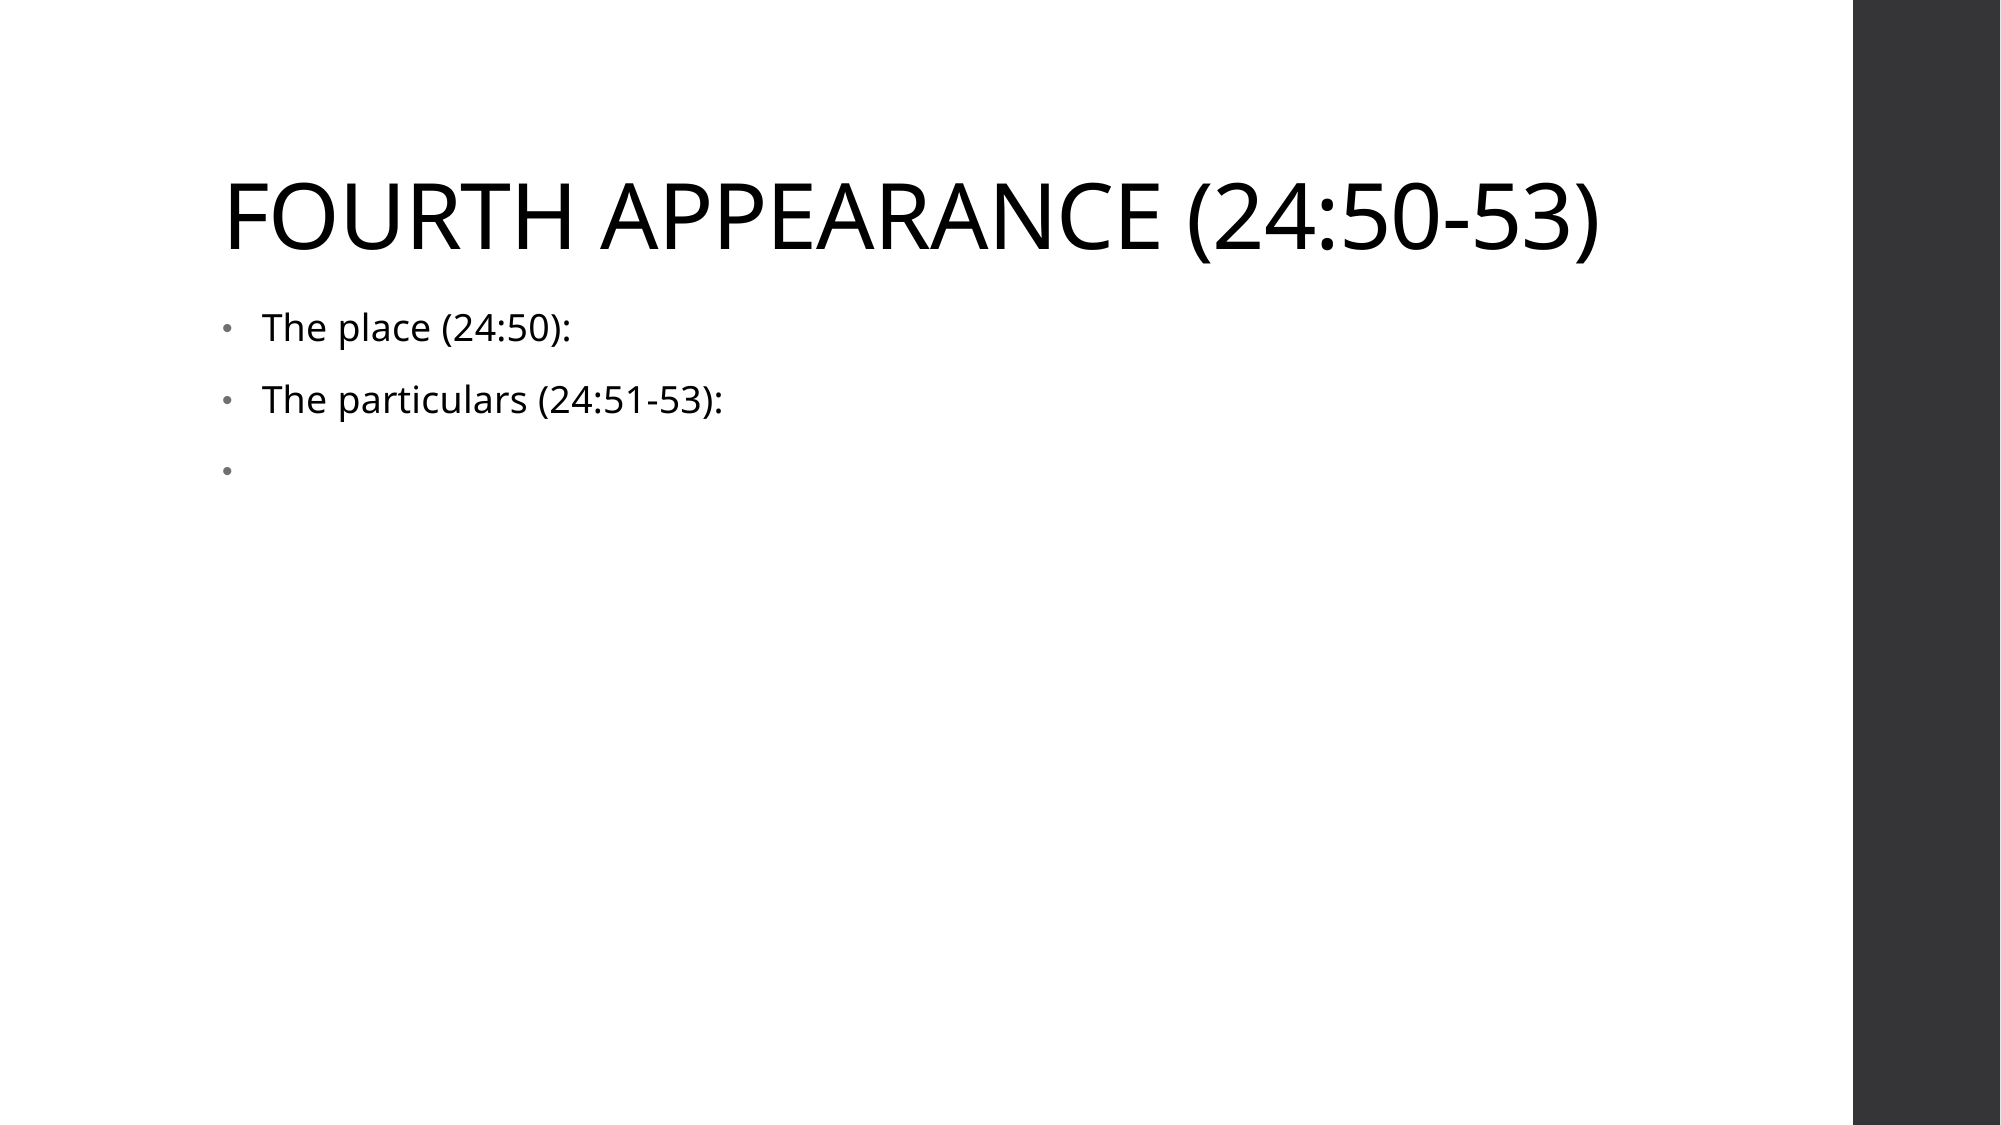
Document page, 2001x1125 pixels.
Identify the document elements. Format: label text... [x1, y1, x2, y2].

list The place (24:50): The particulars (24:51-53): [206, 299, 1617, 1014]
title FOURTH APPEARANCE (24:50-53) [206, 60, 1797, 278]
